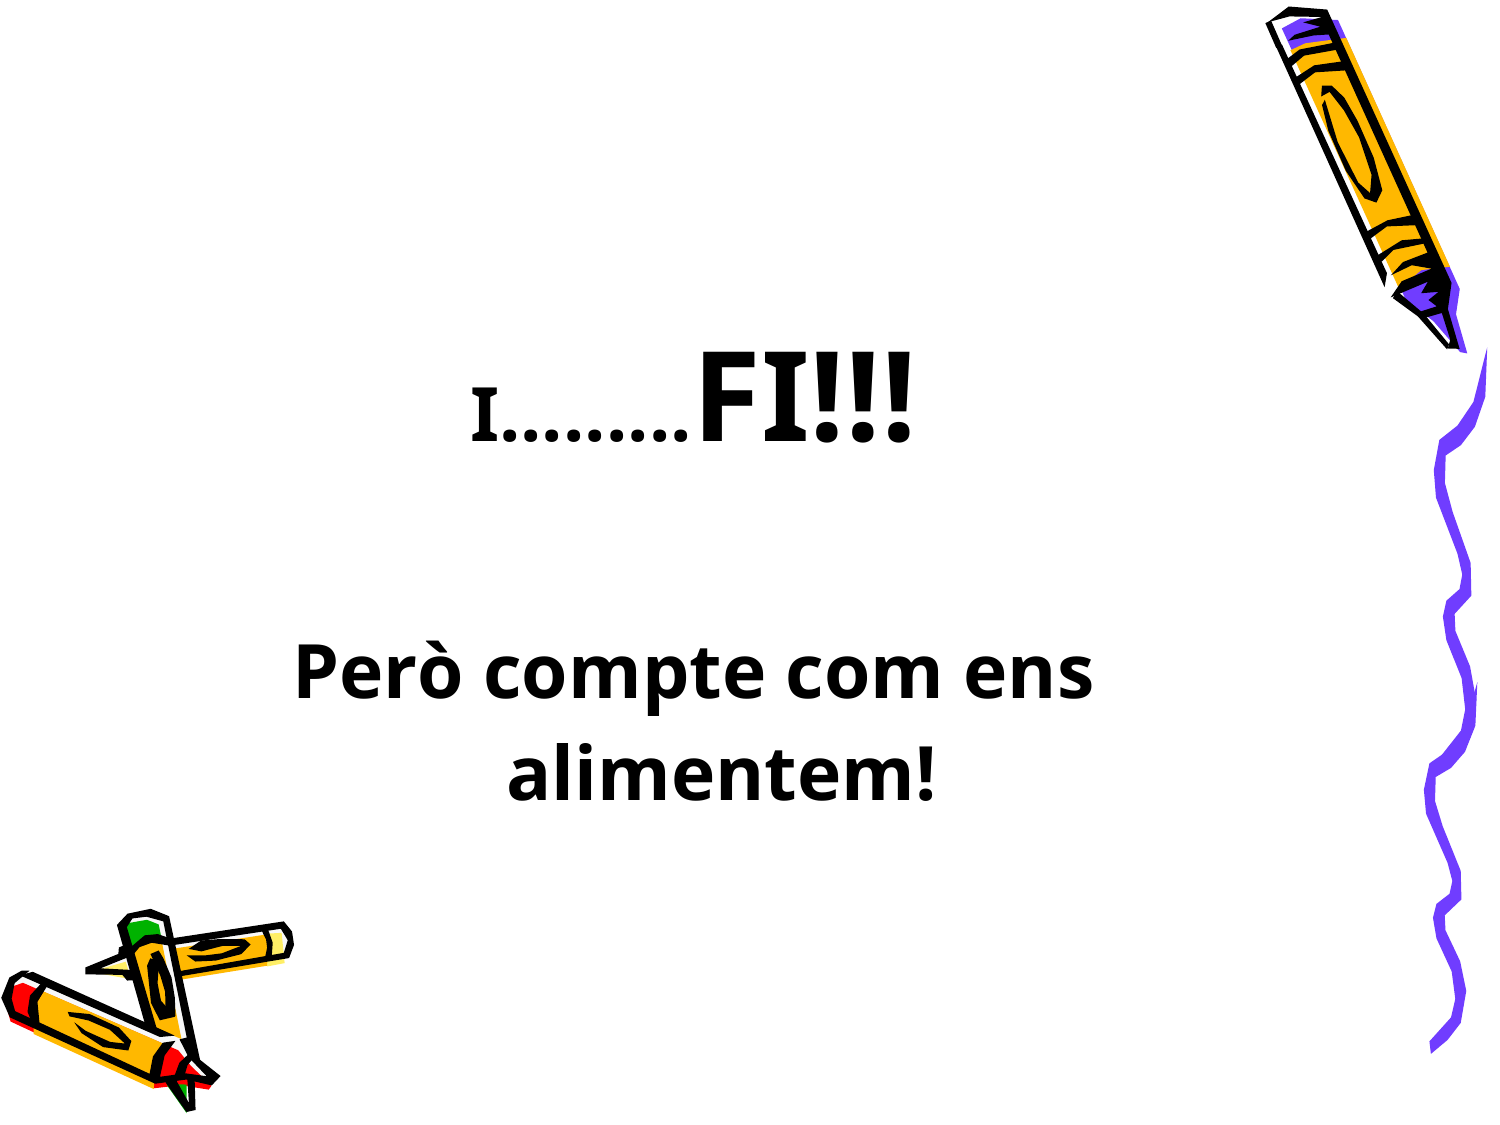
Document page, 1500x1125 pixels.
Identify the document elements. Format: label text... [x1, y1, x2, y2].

list I.........FI!!! Però compte com ens alimentem! [112, 299, 1275, 901]
